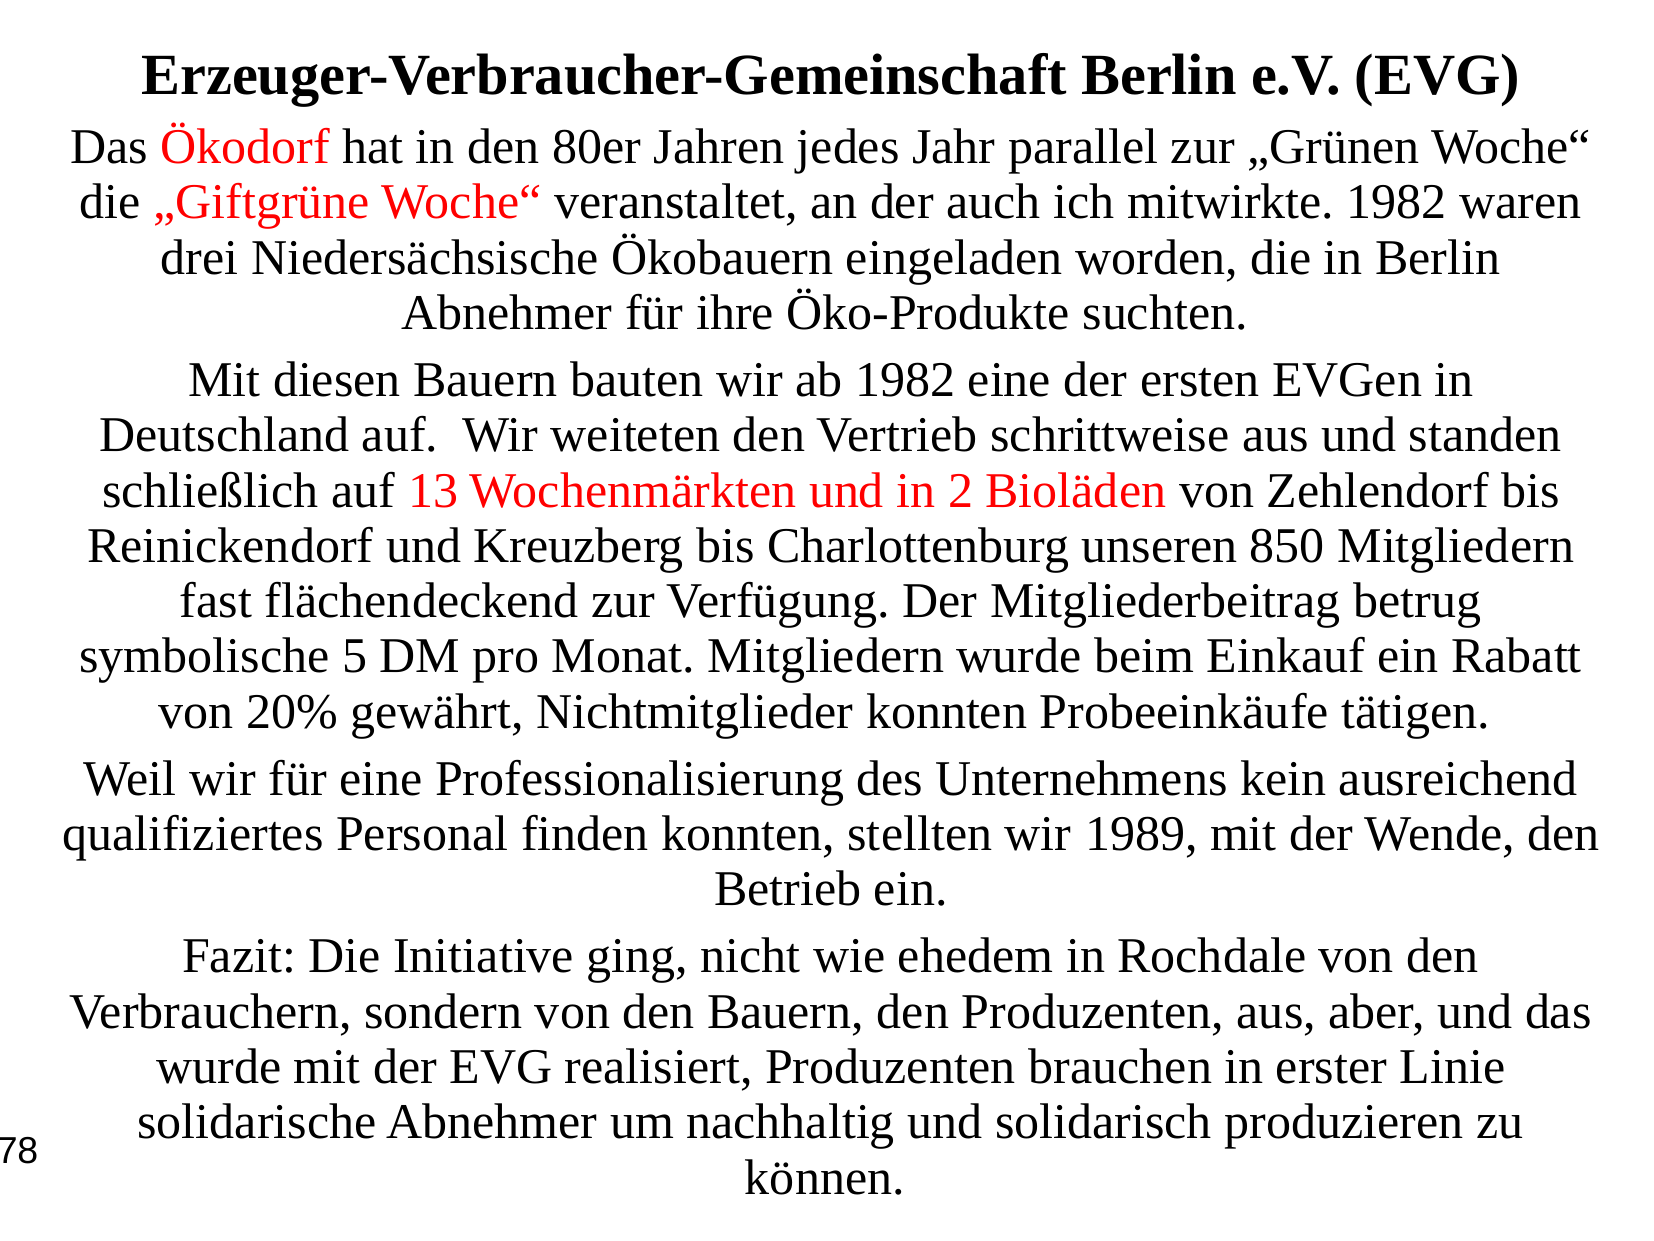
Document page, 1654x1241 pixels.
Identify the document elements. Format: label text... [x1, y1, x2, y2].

text_box <Foliennummer> [0, 1122, 295, 1193]
text_box Erzeuger-Verbraucher-Gemeinschaft Berlin e.V. (EVG) Das Ökodorf hat in den 80er Jahren jedes Jahr parallel zur „Grünen Woche“ die „Giftgrüne Woche“ veranstaltet, an der auch ich mitwirkte. 1982 waren drei Niedersächsische Ökobauern eingeladen worden, die in Berlin Abnehmer für ihre Öko-Produkte suchten. Mit diesen Bauern bauten wir ab 1982 eine der ersten EVGen in Deutschland auf. Wir weiteten den Vertrieb schrittweise aus und standen schließlich auf 13 Wochenmärkten und in 2 Bioläden von Zehlendorf bis Reinickendorf und Kreuzberg bis Charlottenburg unseren 850 Mitgliedern fast flächendeckend zur Verfügung. Der Mitgliederbeitrag betrug symbolische 5 DM pro Monat. Mitgliedern wurde beim Einkauf ein Rabatt von 20% gewährt, Nichtmitglieder konnten Probeeinkäufe tätigen. Weil wir für eine Professionalisierung des Unternehmens kein ausreichend qualifiziertes Personal finden konnten, stellten wir 1989, mit der Wende, den Betrieb ein. Fazit: Die Initiative ging, nicht wie ehedem in Rochdale von den Verbrauchern, sondern von den Bauern, den Produzenten, aus, aber, und das wurde mit der EVG realisiert, Produzenten brauchen in erster Linie solidarische Abnehmer um nachhaltig und solidarisch produzieren zu können. [47, 35, 1625, 1222]
